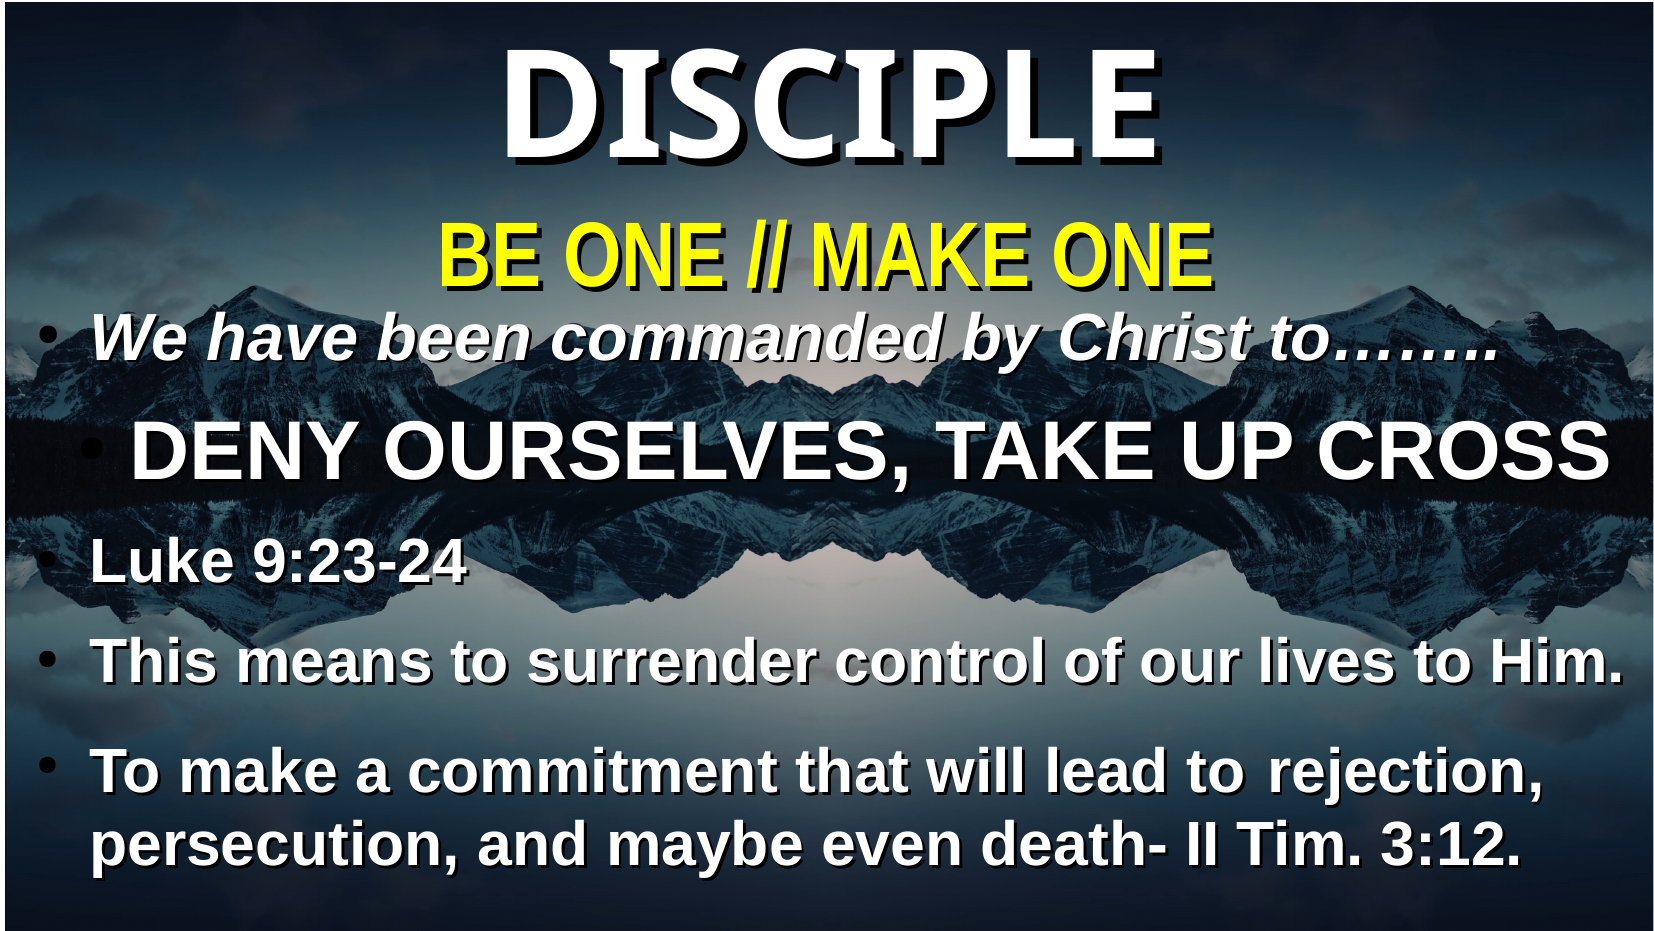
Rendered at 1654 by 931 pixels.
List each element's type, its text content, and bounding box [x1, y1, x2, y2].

picture [5, 2, 1654, 931]
title DISCIPLE BE ONE // MAKE ONE [82, 6, 1571, 297]
list We have been commanded by Christ to…….. DENY OURSELVES, TAKE UP CROSS Luke 9:23-24 This means to surrender control of our lives to Him. To make a commitment that will lead to rejection, persecution, and maybe even death- II Tim. 3:12. [18, 299, 1654, 931]
